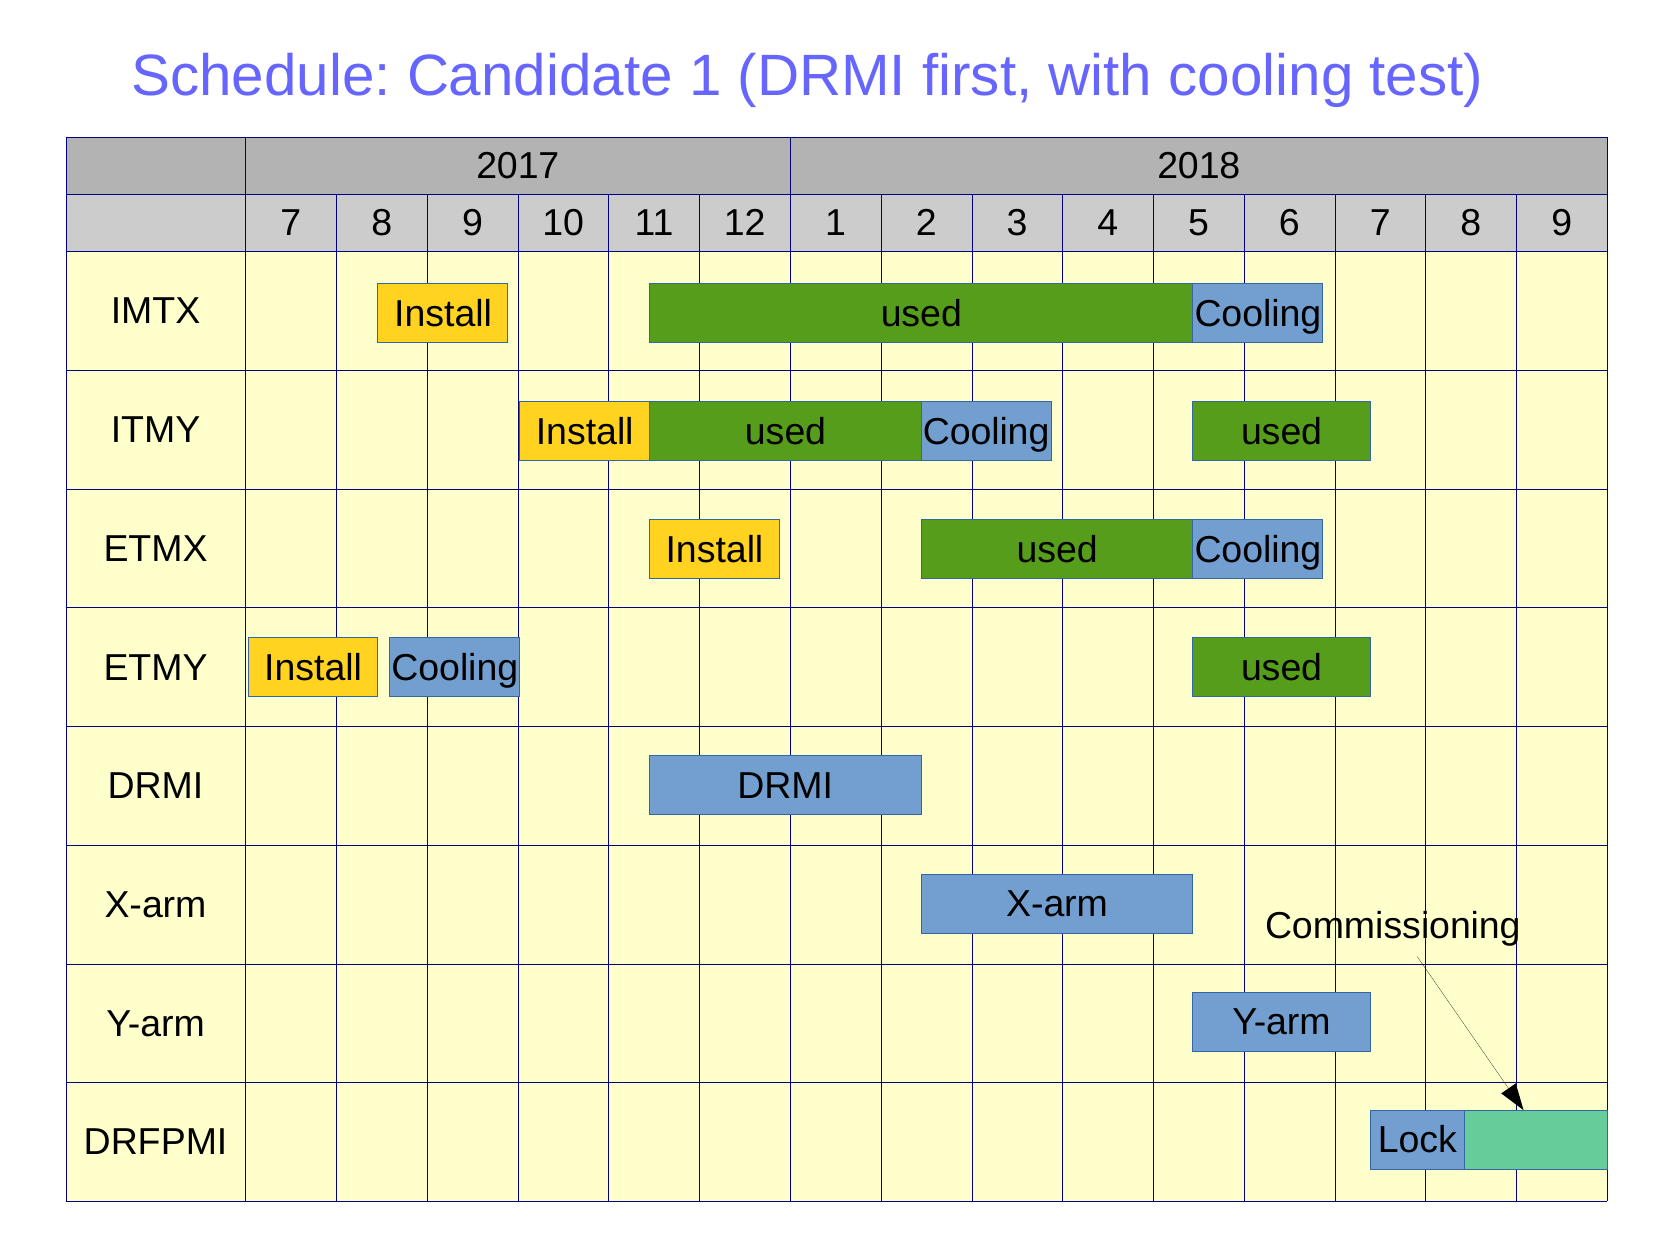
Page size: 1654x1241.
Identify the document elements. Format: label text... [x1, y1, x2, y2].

table_cell [973, 846, 1062, 874]
table_cell ETMY [67, 608, 245, 726]
text_box Lock [1370, 1110, 1464, 1170]
table_header [67, 138, 245, 194]
table_cell [1063, 343, 1153, 370]
table_cell 9 [1517, 195, 1607, 251]
table_cell [337, 965, 427, 1082]
table_cell 8 [337, 195, 427, 251]
table_cell [973, 371, 1062, 489]
table_cell [609, 252, 699, 370]
table_cell ITMY [67, 371, 245, 489]
table_cell [246, 371, 336, 489]
table_cell [791, 1083, 881, 1201]
table_cell [519, 461, 608, 489]
text_box Cooling [389, 637, 520, 697]
table_cell [1426, 846, 1516, 897]
table_cell [1426, 955, 1516, 964]
table_cell [973, 727, 1062, 845]
table_cell [1245, 1083, 1335, 1201]
table_cell 7 [246, 195, 336, 251]
table_cell [1517, 490, 1607, 607]
table_header 2018 [791, 138, 1607, 194]
table_cell [519, 608, 608, 726]
table_cell [1517, 846, 1607, 964]
table_cell 11 [609, 195, 699, 251]
table_cell [882, 1083, 972, 1201]
table_cell 3 [973, 195, 1062, 251]
table_cell [246, 1083, 336, 1201]
table_cell [1517, 1083, 1607, 1110]
table_cell [1336, 955, 1425, 964]
table_cell [1245, 608, 1335, 637]
table_cell [1063, 490, 1153, 519]
table_cell [337, 1083, 427, 1201]
table_cell [337, 252, 427, 370]
table_cell [1063, 608, 1153, 726]
table_cell [1245, 371, 1335, 401]
table_cell [1426, 1083, 1516, 1110]
table_cell 12 [700, 195, 790, 251]
table_cell [1336, 965, 1425, 1082]
table_cell 4 [1063, 195, 1153, 251]
table_cell [609, 461, 699, 489]
text_box Cooling [922, 401, 1052, 461]
table_cell [791, 461, 881, 489]
table_cell [1154, 490, 1244, 519]
table_cell [973, 579, 1062, 607]
table_cell [882, 371, 972, 401]
table_cell [428, 1083, 518, 1201]
text_box Install [248, 637, 378, 697]
table_cell [882, 490, 972, 607]
table_cell [700, 815, 790, 845]
table_cell [1336, 846, 1425, 897]
table_cell [609, 608, 699, 726]
table_cell [428, 965, 518, 1082]
table_cell [973, 934, 1062, 964]
table_cell [609, 727, 699, 845]
table_cell [973, 608, 1062, 726]
table_cell [246, 252, 336, 370]
text_box Y-arm [1192, 992, 1371, 1052]
table_cell [700, 490, 790, 607]
table_cell [882, 965, 972, 1082]
table_cell [519, 1083, 608, 1201]
table_cell [791, 846, 881, 964]
table_cell [1245, 697, 1335, 726]
table_cell DRMI [67, 727, 245, 845]
table_cell [246, 727, 336, 845]
table_cell [67, 195, 245, 251]
table_cell ETMX [67, 490, 245, 607]
table_cell [1154, 727, 1244, 845]
table_cell Y-arm [67, 965, 245, 1082]
table_cell [519, 252, 608, 370]
table_cell [609, 1083, 699, 1201]
table_cell [609, 965, 699, 1082]
table_cell [1336, 1083, 1425, 1201]
table_cell [1245, 490, 1335, 607]
table_cell [791, 727, 881, 755]
table_cell [1245, 252, 1335, 370]
table_cell [1245, 965, 1335, 992]
table_cell [246, 846, 336, 964]
table_header 2017 [246, 138, 790, 194]
table_cell [1336, 252, 1425, 370]
table_cell [1245, 846, 1335, 964]
table_cell [1245, 461, 1335, 489]
table_cell [700, 343, 790, 370]
table_cell [428, 608, 518, 637]
table_cell [1517, 608, 1607, 726]
table_cell DRFPMI [67, 1083, 245, 1201]
table_cell [609, 490, 699, 607]
table_cell [973, 965, 1062, 1082]
table_cell [1336, 727, 1425, 845]
table_cell [1517, 252, 1607, 370]
table_cell [882, 343, 972, 370]
table_cell [1063, 727, 1153, 845]
table_cell [428, 371, 518, 489]
table_cell [1336, 371, 1425, 489]
table_cell [428, 252, 518, 370]
table_cell [1426, 965, 1516, 1082]
table_cell [1154, 343, 1244, 370]
table_cell [973, 252, 1062, 283]
table_cell [519, 490, 608, 607]
text_box used [649, 283, 1193, 343]
text_box used [921, 519, 1193, 579]
table_cell [791, 371, 881, 401]
text_box used [1192, 401, 1371, 461]
table_cell [246, 608, 336, 726]
table_cell [428, 727, 518, 845]
table_cell [700, 608, 790, 726]
table_cell [1517, 1170, 1607, 1201]
table_cell 10 [519, 195, 608, 251]
table_cell [337, 608, 427, 726]
table_cell 9 [428, 195, 518, 251]
table_cell [791, 490, 881, 607]
text_box Commissioning [1250, 897, 1536, 955]
table_cell [791, 815, 881, 845]
table_cell [1426, 608, 1516, 726]
table_cell [1154, 579, 1244, 607]
table_cell [1426, 971, 1503, 1082]
table_cell [1063, 579, 1153, 607]
table_cell 8 [1426, 195, 1516, 251]
text_box [1464, 1110, 1608, 1170]
text_box Cooling [1193, 283, 1323, 343]
table_cell [700, 461, 790, 489]
table_cell [1063, 1083, 1153, 1201]
table_cell [973, 1083, 1062, 1201]
table_cell [1063, 252, 1153, 283]
table_cell [1063, 846, 1153, 874]
table_cell [791, 608, 881, 726]
table_cell [1336, 490, 1425, 607]
table_cell [1154, 371, 1244, 489]
table_cell [609, 371, 699, 401]
table_cell [1245, 1052, 1335, 1082]
text_box Schedule: Candidate 1 (DRMI first, with cooling test) [116, 35, 1501, 116]
table_cell [700, 727, 790, 755]
table_cell [1517, 371, 1607, 489]
table_cell [428, 846, 518, 964]
table_cell [882, 252, 972, 283]
table_cell [1154, 608, 1244, 726]
table_cell [1426, 1170, 1516, 1201]
table_cell [337, 846, 427, 964]
table_cell 5 [1154, 195, 1244, 251]
table_cell [246, 965, 336, 1082]
table_cell [1336, 608, 1425, 726]
table_cell [791, 252, 881, 283]
table_cell [1154, 846, 1244, 964]
table_cell [337, 727, 427, 845]
table_cell [1517, 727, 1607, 845]
table_cell [882, 846, 972, 964]
table_cell [1426, 252, 1516, 370]
table_cell [428, 490, 518, 607]
table_cell [1517, 965, 1607, 1082]
table_cell [1063, 965, 1153, 1082]
table_cell [700, 965, 790, 1082]
table_cell [882, 461, 972, 489]
text_box used [1192, 637, 1371, 697]
table_cell [1154, 252, 1244, 283]
table_cell [337, 371, 427, 489]
table_cell [1063, 934, 1153, 964]
table_cell [1426, 371, 1516, 489]
table_cell [1426, 490, 1516, 607]
text_box used [649, 401, 922, 461]
table_cell [973, 490, 1062, 519]
table_cell [973, 343, 1062, 370]
table_cell [1245, 727, 1335, 845]
table_cell 7 [1336, 195, 1425, 251]
text_box Cooling [1193, 519, 1323, 579]
table_cell [791, 343, 881, 370]
table_cell [519, 846, 608, 964]
table_cell [791, 965, 881, 1082]
table_cell X-arm [67, 846, 245, 964]
table_cell [700, 846, 790, 964]
table_cell [882, 727, 972, 845]
table_cell [1063, 371, 1153, 489]
table_cell [519, 965, 608, 1082]
table_cell 2 [882, 195, 972, 251]
text_box DRMI [649, 755, 922, 815]
text_box X-arm [921, 874, 1193, 934]
table_cell [1154, 965, 1244, 1082]
table_cell IMTX [67, 252, 245, 370]
table_cell [519, 371, 608, 401]
table_cell [337, 490, 427, 607]
table_cell [428, 697, 518, 726]
table_cell [700, 252, 790, 283]
text_box Install [649, 519, 780, 579]
table_cell [700, 1083, 790, 1201]
table_cell [882, 608, 972, 726]
table_cell 6 [1245, 195, 1335, 251]
table_cell [519, 727, 608, 845]
text_box Install [377, 283, 508, 343]
text_box Install [519, 401, 649, 461]
table_cell [1426, 727, 1516, 845]
table_cell [246, 490, 336, 607]
table_cell 1 [791, 195, 881, 251]
table_cell [700, 371, 790, 401]
table_cell [1154, 1083, 1244, 1201]
table_cell [609, 846, 699, 964]
